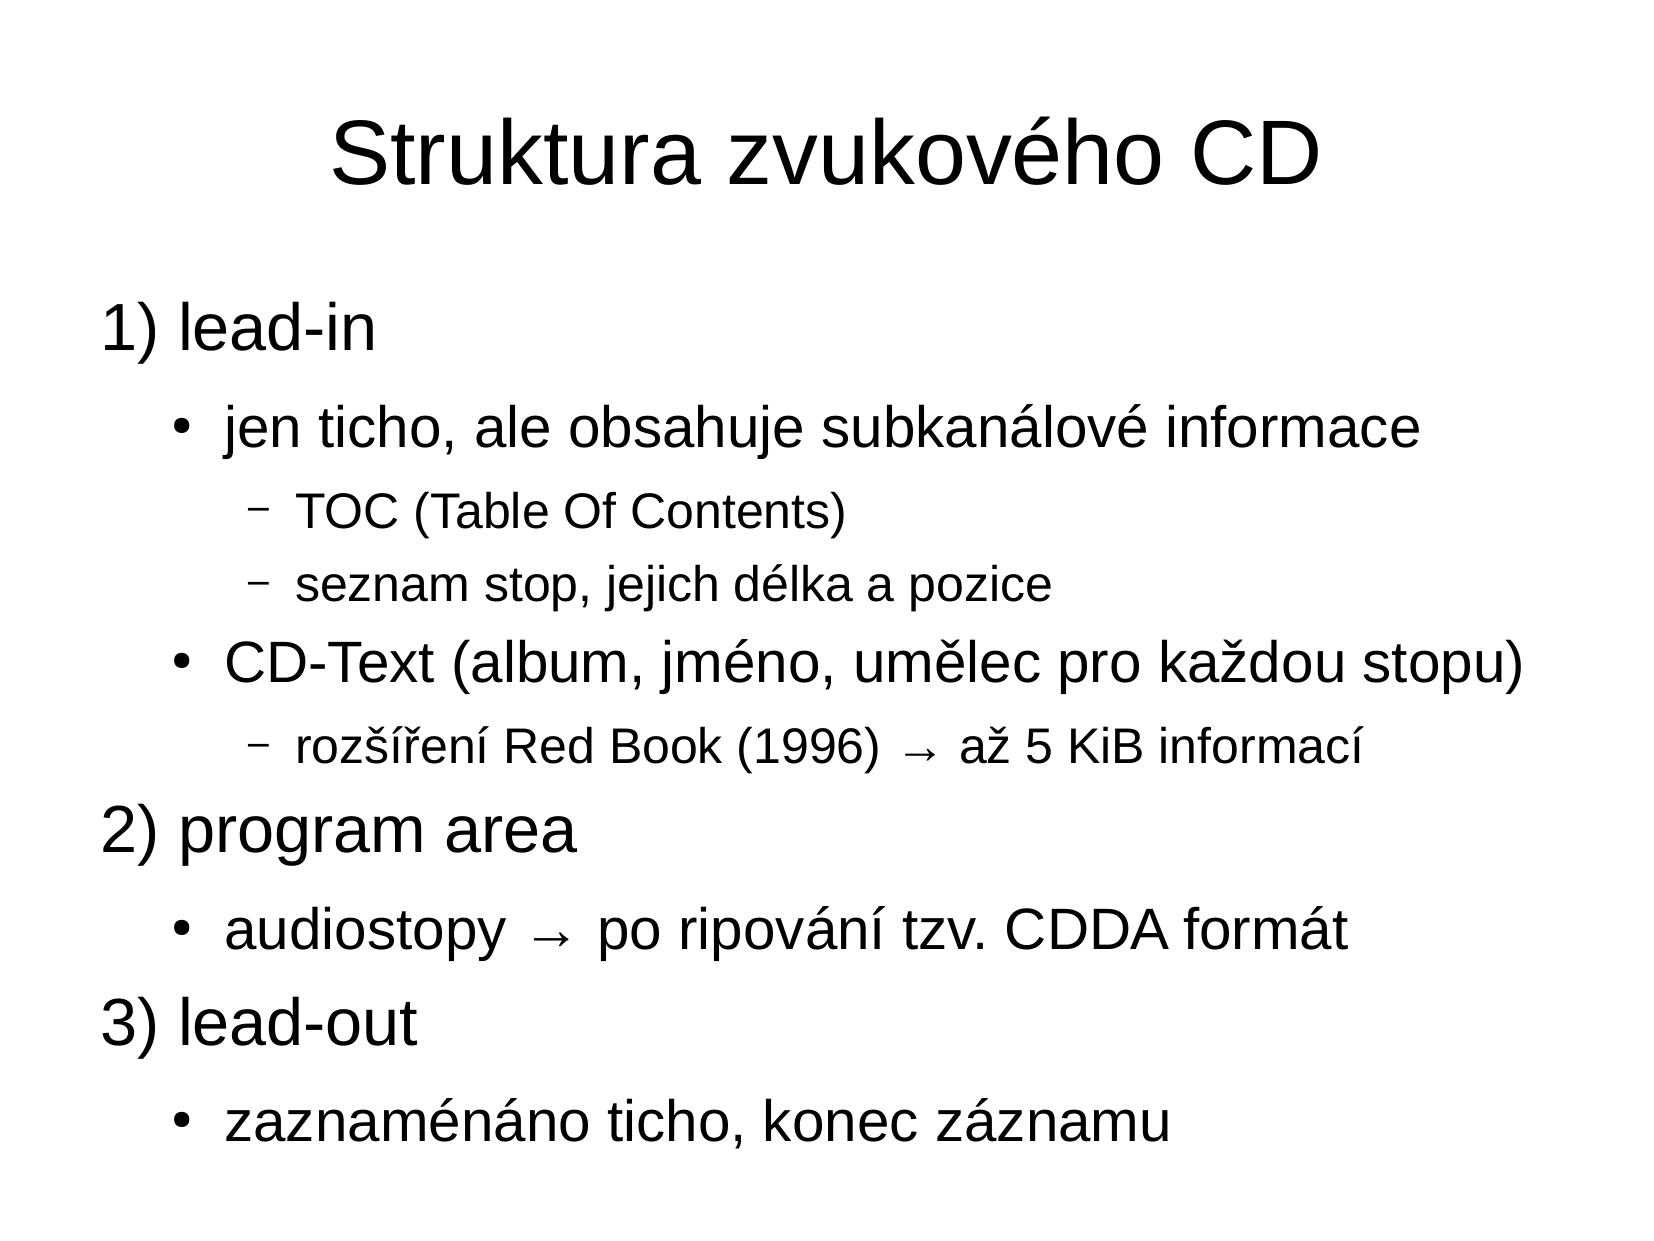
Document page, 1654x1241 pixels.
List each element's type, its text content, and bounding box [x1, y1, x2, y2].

title Struktura zvukového CD [82, 49, 1571, 257]
list lead-in jen ticho, ale obsahuje subkanálové informace TOC (Table Of Contents) seznam stop, jejich délka a pozice CD-Text (album, jméno, umělec pro každou stopu) rozšíření Red Book (1996) → až 5 KiB informací program area audiostopy → po ripování tzv. CDDA formát lead-out zaznaménáno ticho, konec záznamu [82, 290, 1571, 1217]
